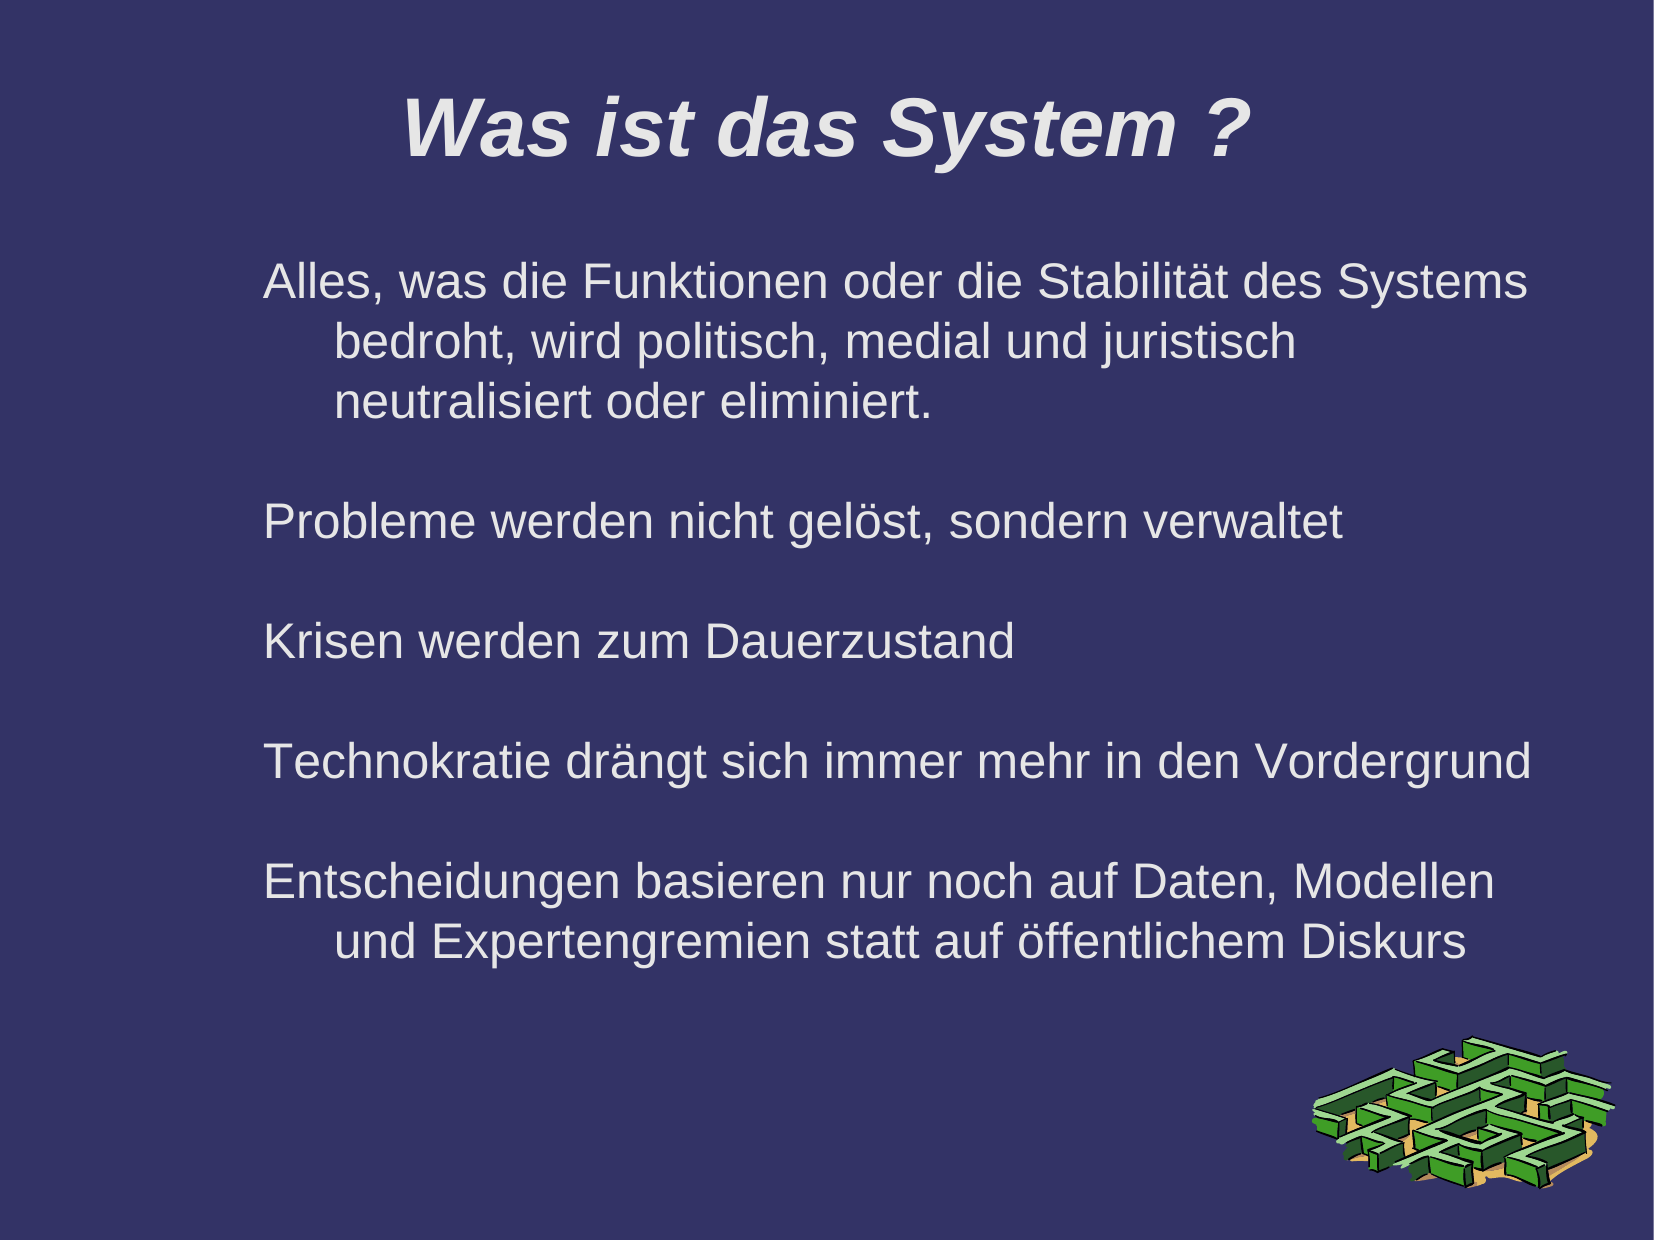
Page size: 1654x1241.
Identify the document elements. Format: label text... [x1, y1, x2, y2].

title Was ist das System ? [121, 19, 1534, 227]
list Alles, was die Funktionen oder die Stabilität des Systems bedroht, wird politisch, medial und juristisch neutralisiert oder eliminiert. Probleme werden nicht gelöst, sondern verwaltet Krisen werden zum Dauerzustand Technokratie drängt sich immer mehr in den Vordergrund Entscheidungen basieren nur noch auf Daten, Modellen und Expertengremien statt auf öffentlichem Diskurs [168, 188, 1560, 1012]
